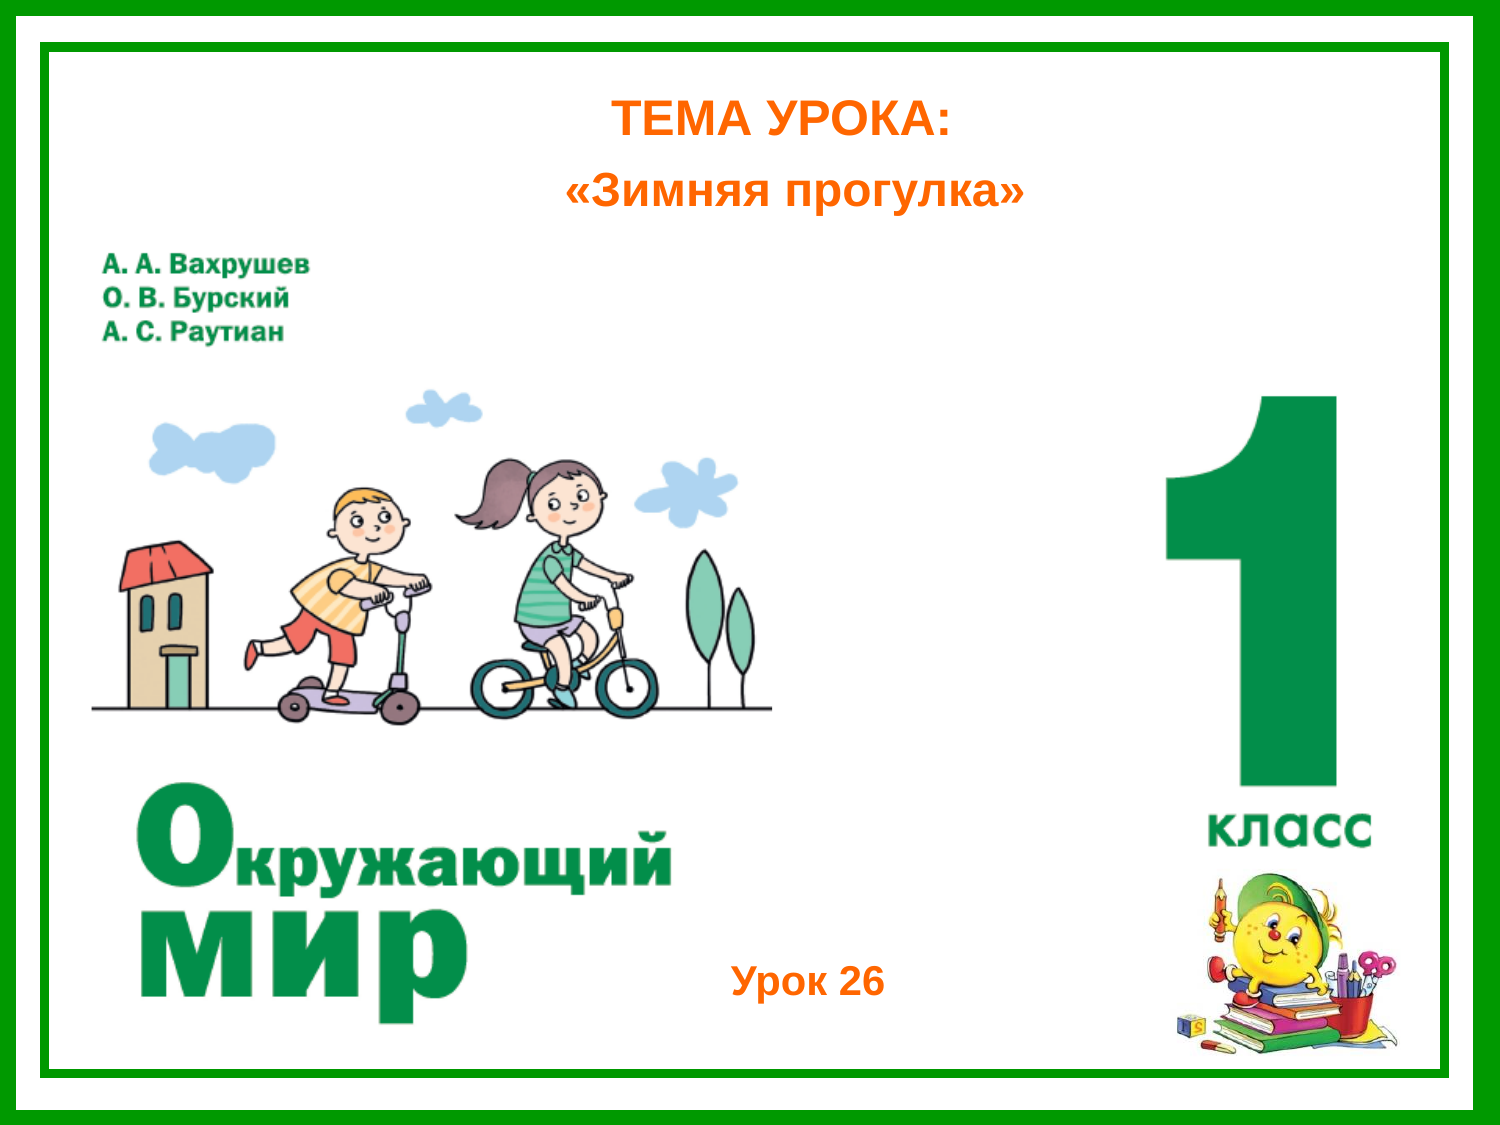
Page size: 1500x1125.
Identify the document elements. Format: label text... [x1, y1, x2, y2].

text_box Урок 26 [715, 946, 902, 1012]
picture [86, 372, 773, 731]
picture [88, 213, 336, 367]
picture [88, 774, 705, 1035]
text_box ТЕМА УРОКА: «Зимняя прогулка» [133, 78, 1440, 225]
picture [1141, 366, 1401, 1065]
